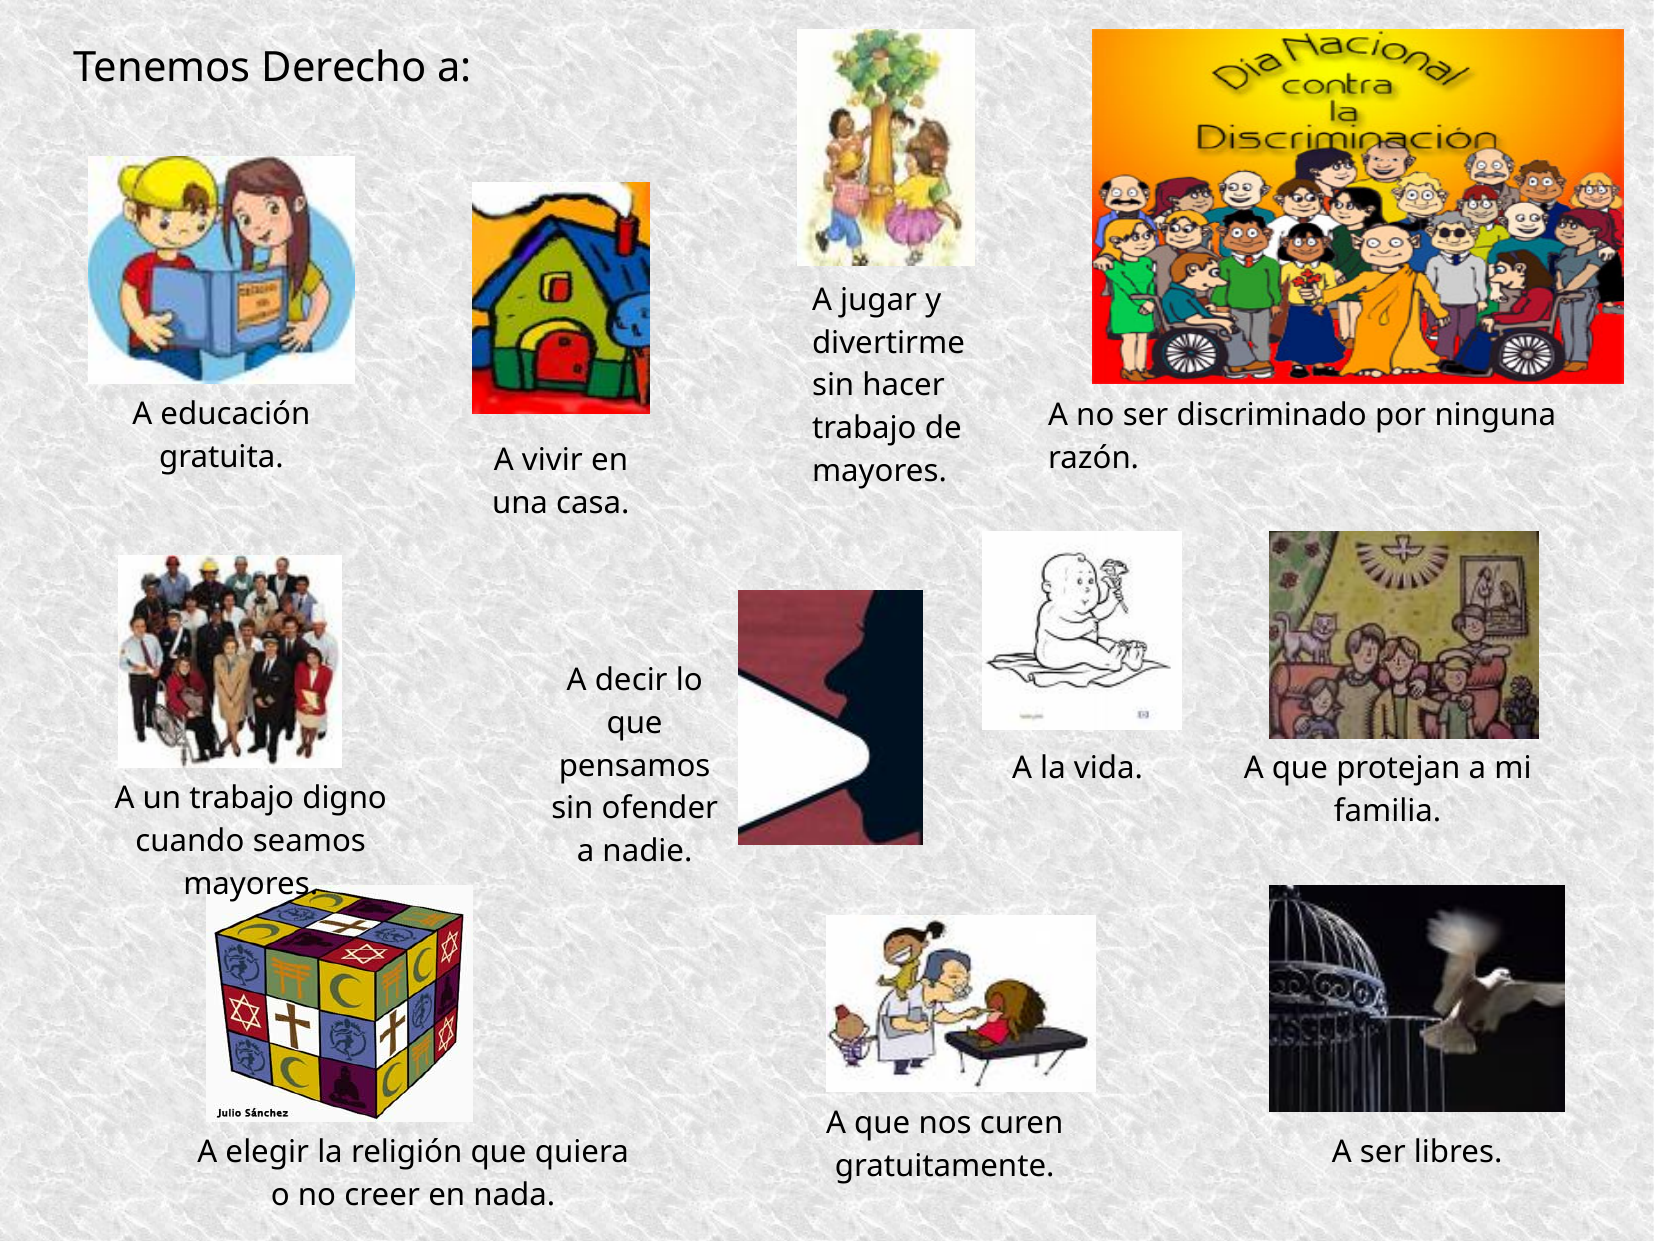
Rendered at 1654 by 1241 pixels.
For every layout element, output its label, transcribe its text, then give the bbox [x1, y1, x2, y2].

text_box A jugar y divertirme sin hacer trabajo de mayores. [797, 269, 1004, 504]
picture [0, 0, 1654, 1241]
text_box A ser libres. [1269, 1122, 1565, 1181]
text_box A elegir la religión que quiera o no creer en nada. [177, 1122, 650, 1225]
text_box A un trabajo digno cuando seamos mayores. [59, 767, 443, 871]
text_box A la vida. [974, 738, 1182, 797]
text_box A vivir en una casa. [472, 429, 650, 532]
text_box A que nos curen gratuitamente. [797, 1092, 1093, 1211]
text_box A que protejan a mi familia. [1210, 738, 1565, 841]
text_box A decir lo que pensamos sin ofender a nadie. [531, 649, 739, 884]
text_box A no ser discriminado por ninguna razón. [1033, 384, 1654, 444]
text_box Tenemos Derecho a: [59, 29, 591, 103]
text_box A educación gratuita. [88, 383, 355, 487]
